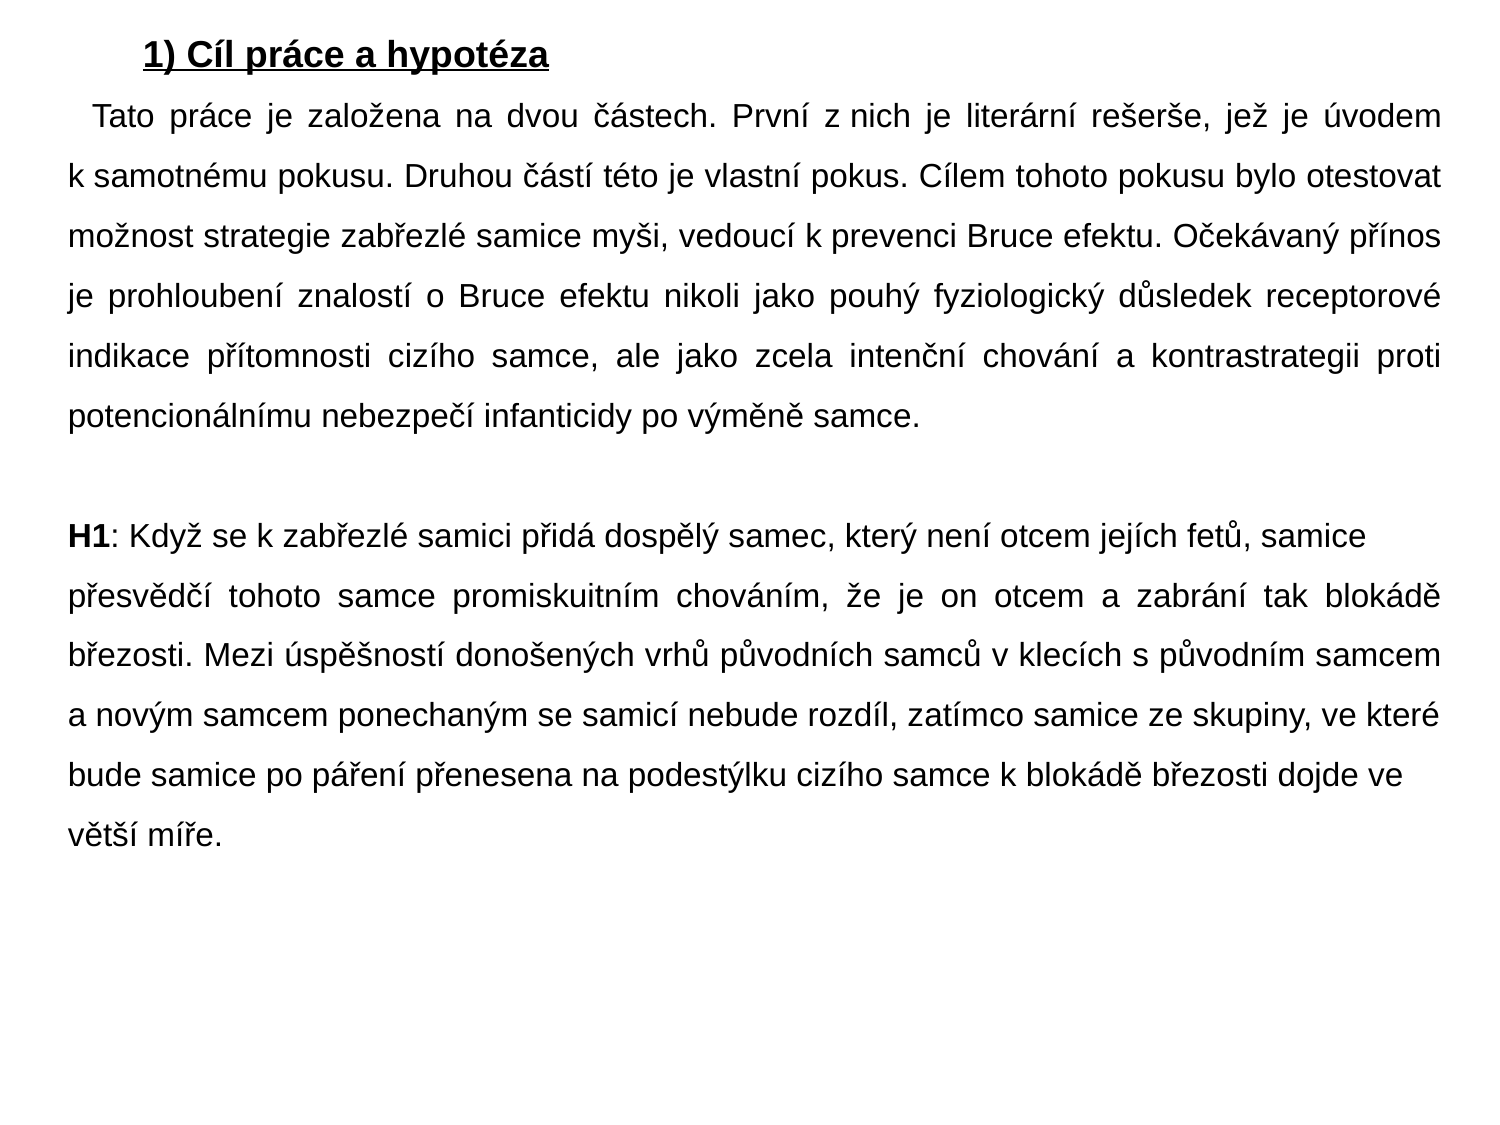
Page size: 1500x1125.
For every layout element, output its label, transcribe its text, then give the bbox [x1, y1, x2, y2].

text_box 1) Cíl práce a hypotéza Tato práce je založena na dvou částech. První z nich je literární rešerše, jež je úvodem k samotnému pokusu. Druhou částí této je vlastní pokus. Cílem tohoto pokusu bylo otestovat možnost strategie zabřezlé samice myši, vedoucí k prevenci Bruce efektu. Očekávaný přínos je prohloubení znalostí o Bruce efektu nikoli jako pouhý fyziologický důsledek receptorové indikace přítomnosti cizího samce, ale jako zcela intenční chování a kontrastrategii proti potencionálnímu nebezpečí infanticidy po výměně samce. H1: Když se k zabřezlé samici přidá dospělý samec, který není otcem jejích fetů, samice přesvědčí tohoto samce promiskuitním chováním, že je on otcem a zabrání tak blokádě březosti. Mezi úspěšností donošených vrhů původních samců v klecích s původním samcem a novým samcem ponechaným se samicí nebude rozdíl, zatímco samice ze skupiny, ve které bude samice po páření přenesena na podestýlku cizího samce k blokádě březosti dojde ve větší míře. [53, 0, 1459, 1001]
